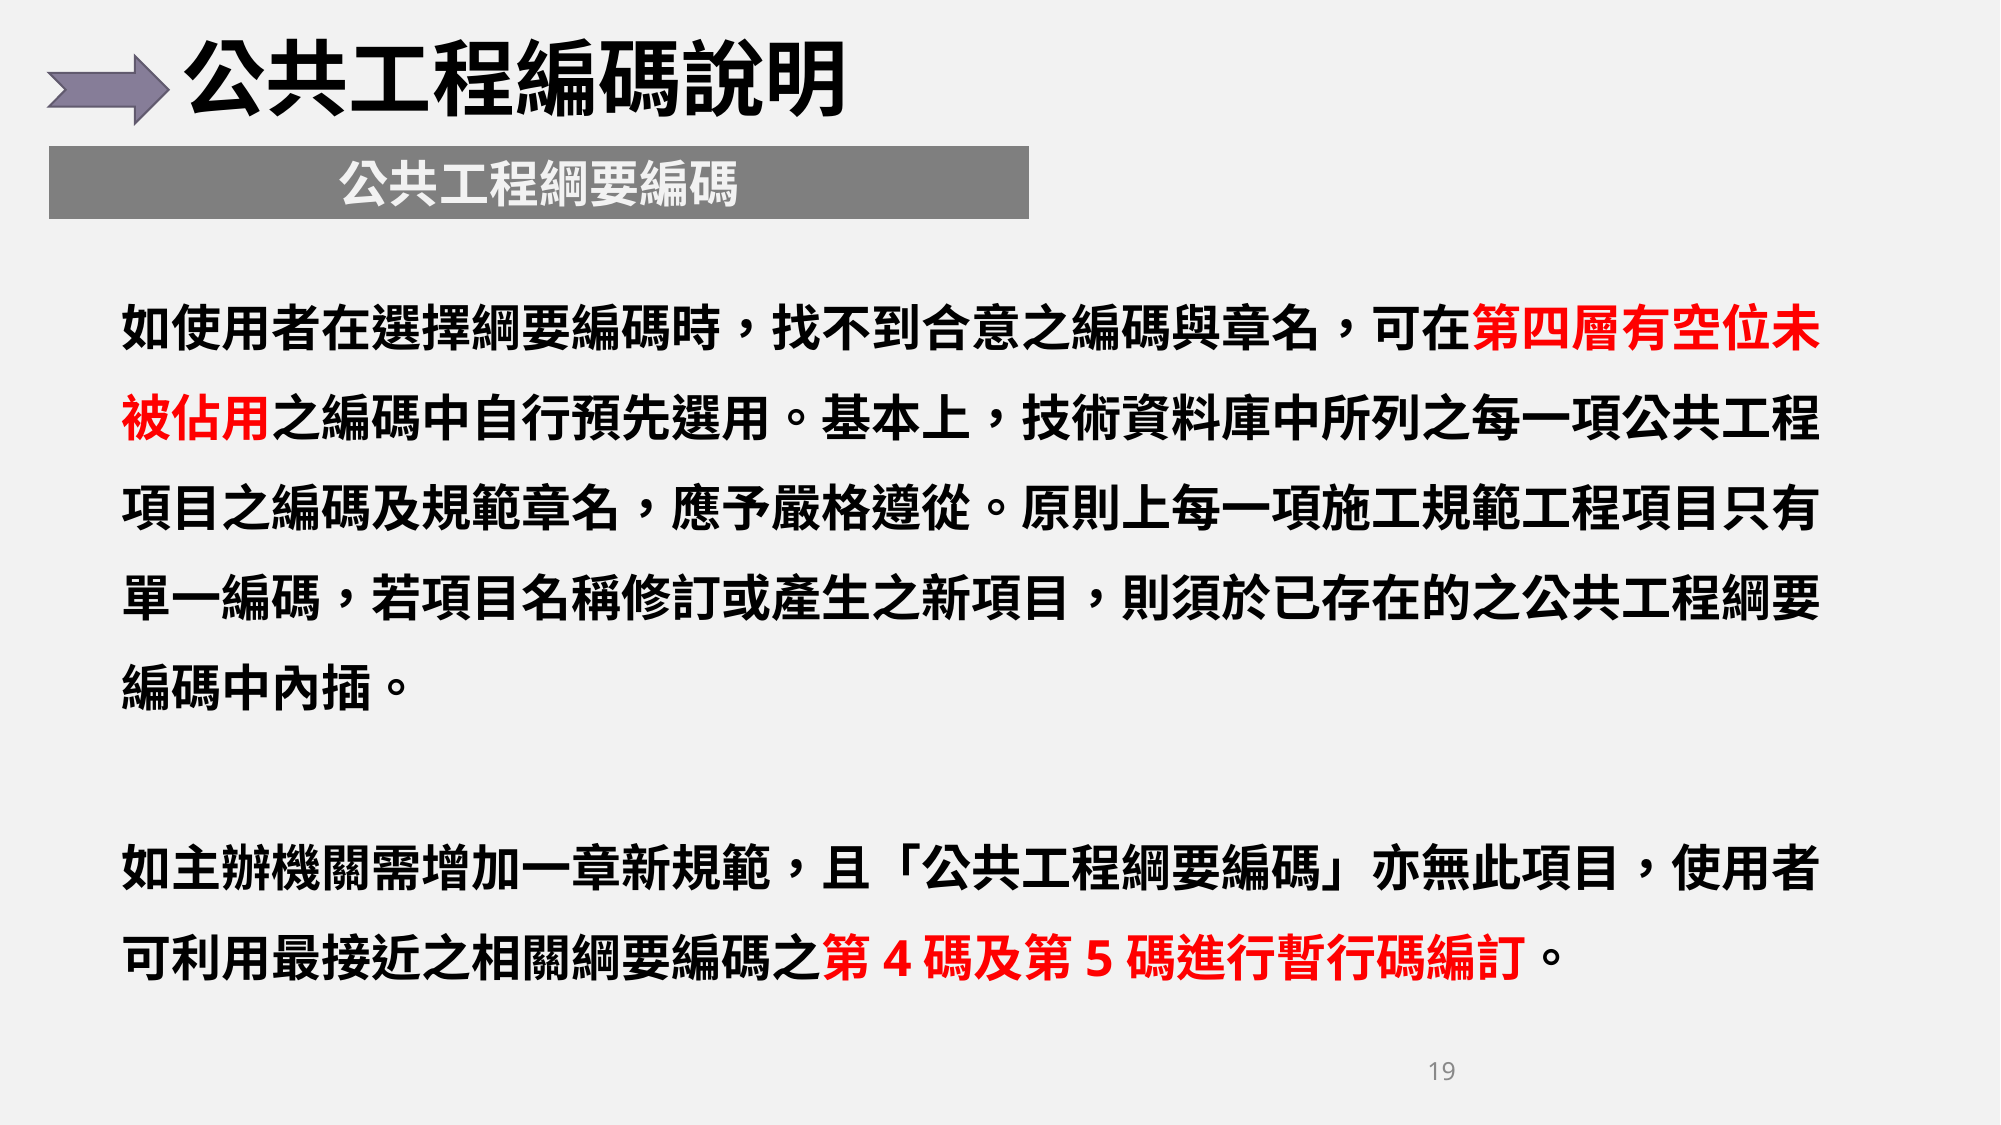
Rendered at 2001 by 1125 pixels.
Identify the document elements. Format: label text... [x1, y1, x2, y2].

text_box 公共工程編碼說明 [167, 18, 1375, 135]
text_box 19 [1412, 1042, 1863, 1103]
text_box [48, 55, 167, 124]
text_box 公共工程綱要編碼 [49, 146, 1029, 219]
text_box 如使用者在選擇綱要編碼時，找不到合意之編碼與章名，可在第四層有空位未被佔用之編碼中自行預先選用。基本上，技術資料庫中所列之每一項公共工程項目之編碼及規範章名，應予嚴格遵從。原則上每一項施工規範工程項目只有單一編碼，若項目名稱修訂或產生之新項目，則須於已存在的之公共工程綱要編碼中內插。 如主辦機關需增加一章新規範，且「公共工程綱要編碼」亦無此項目，使用者可利用最接近之相關綱要編碼之第4碼及第5碼進行暫行碼編訂。 [106, 259, 1884, 994]
